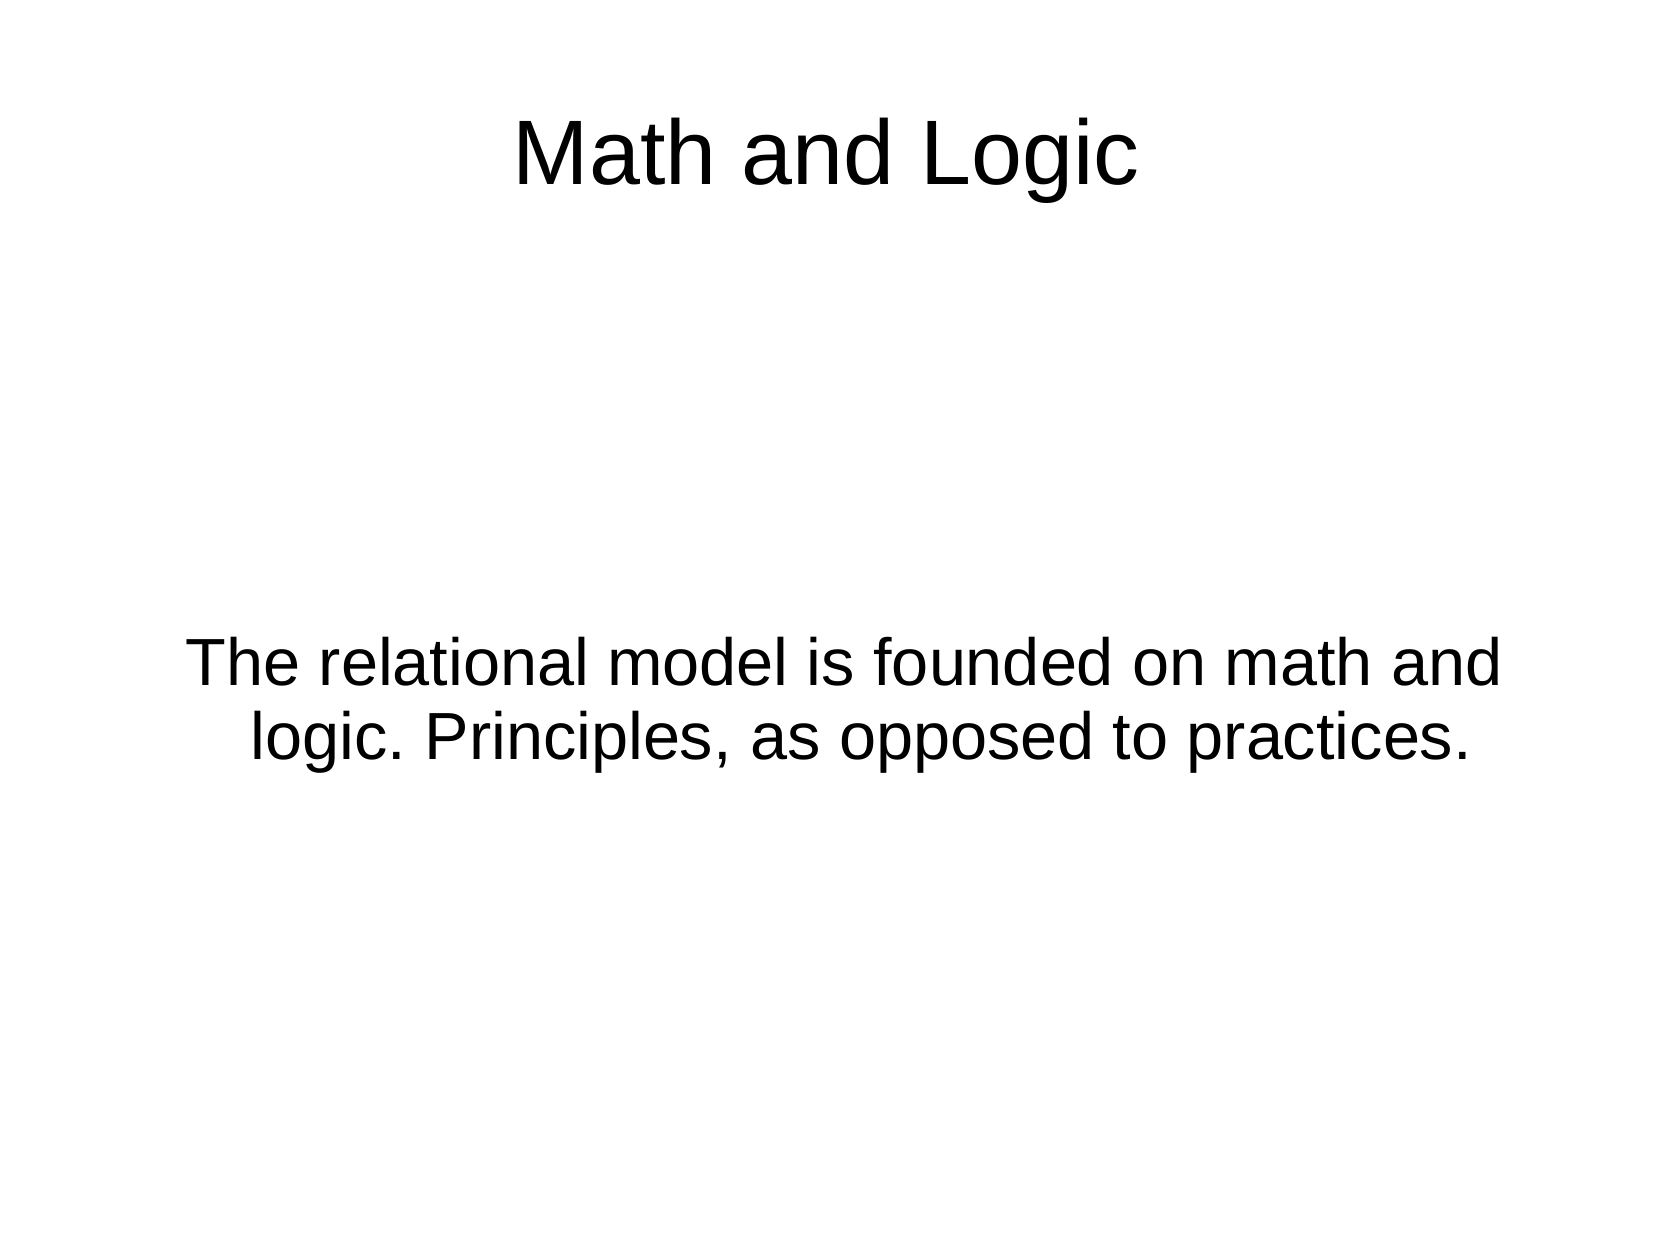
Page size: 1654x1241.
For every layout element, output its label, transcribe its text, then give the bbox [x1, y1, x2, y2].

title Math and Logic [82, 56, 1571, 250]
subtitle The relational model is founded on math and logic. Principles, as opposed to practices. [82, 297, 1571, 1102]
